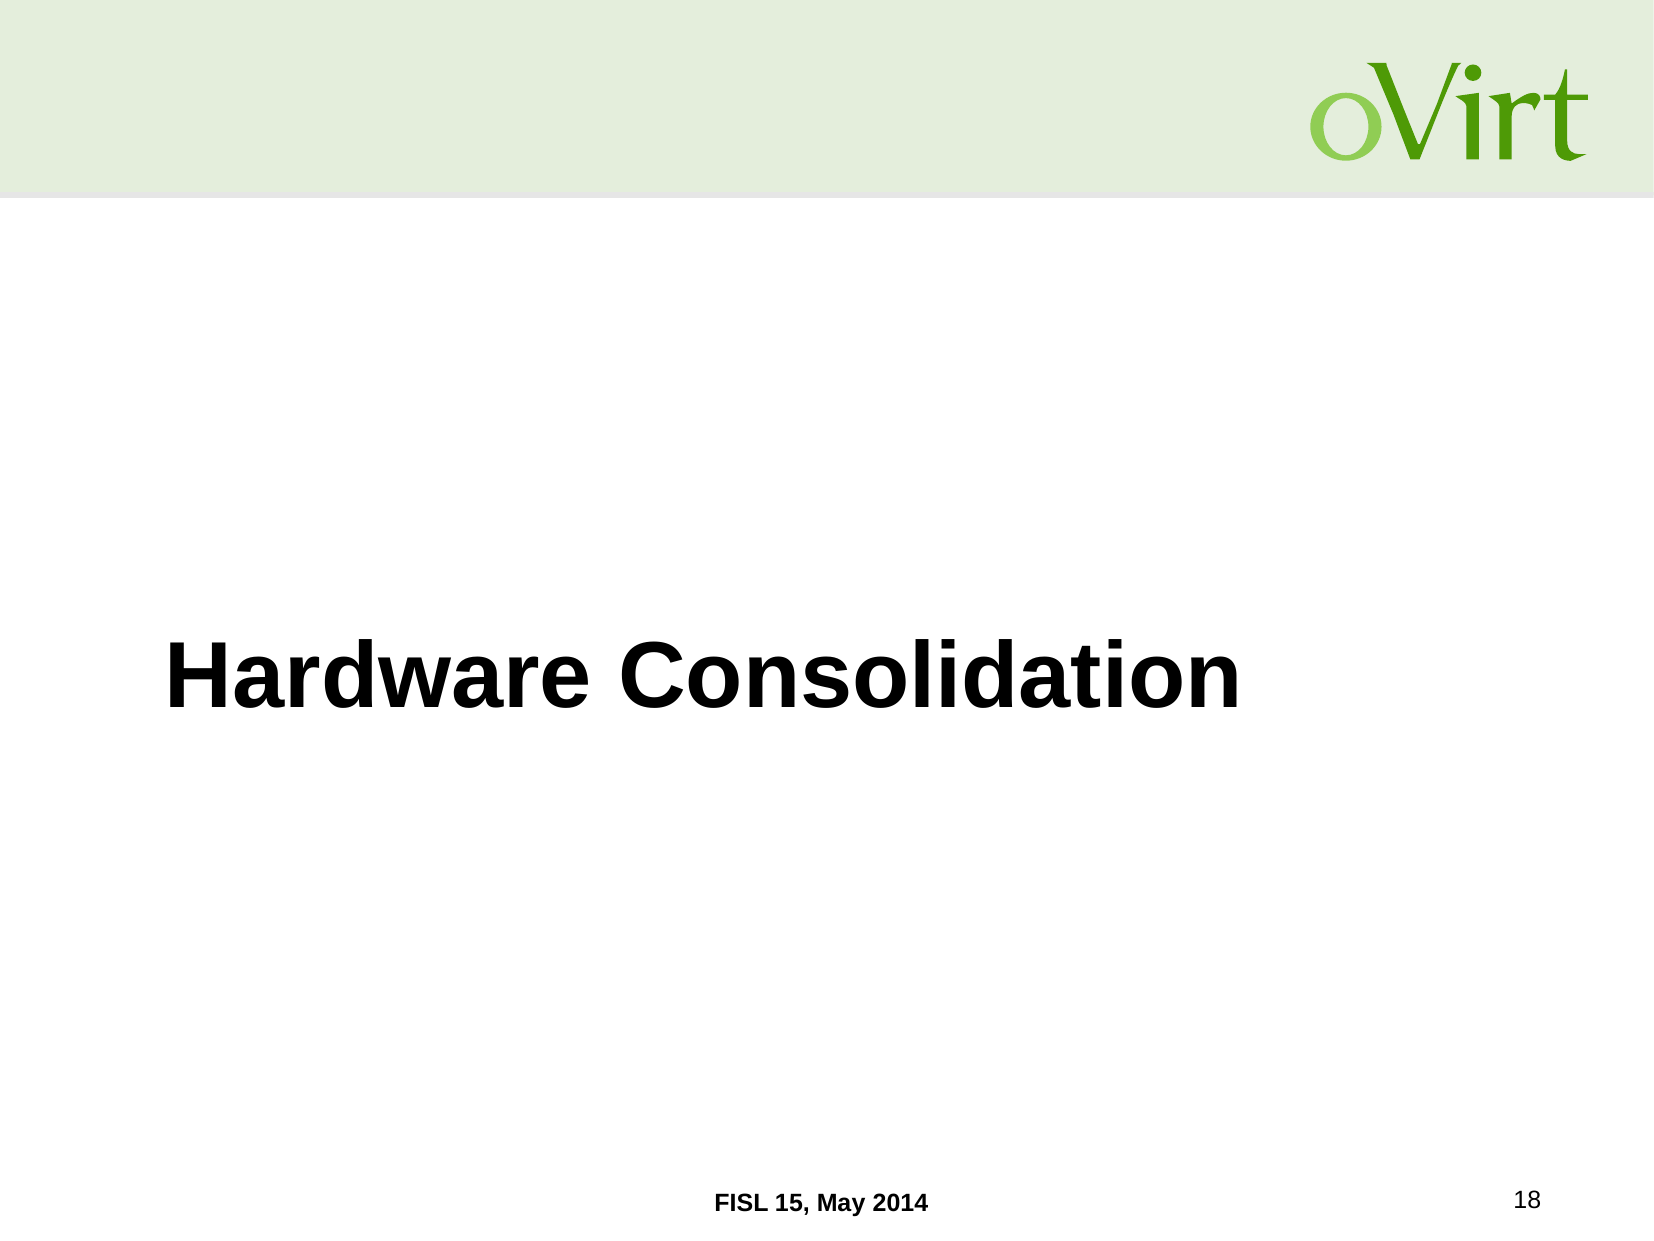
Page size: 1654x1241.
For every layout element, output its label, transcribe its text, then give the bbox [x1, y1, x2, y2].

text_box Hardware Consolidation [150, 615, 1654, 750]
